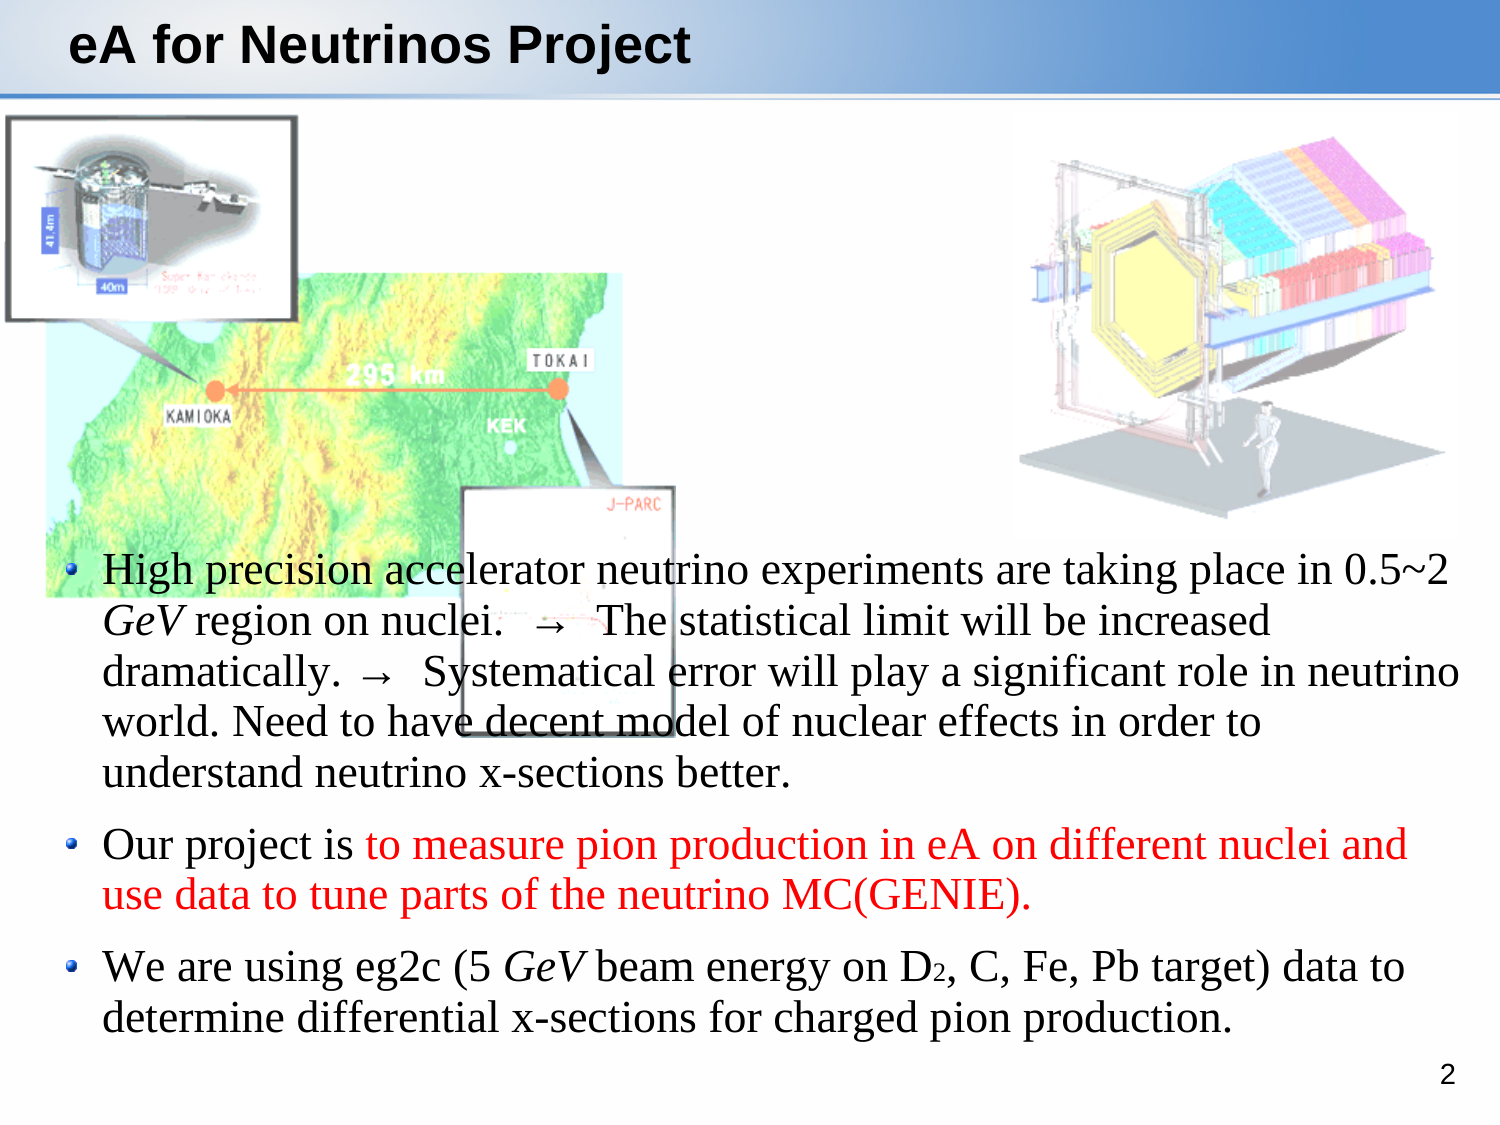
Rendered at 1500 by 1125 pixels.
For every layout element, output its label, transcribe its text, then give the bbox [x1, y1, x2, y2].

title eA for Neutrinos Project [49, 12, 1447, 94]
list High precision accelerator neutrino experiments are taking place in 0.5~2 GeV region on nuclei. → The statistical limit will be increased dramatically. → Systematical error will play a significant role in neutrino world. Need to have decent model of nuclear effects in order to understand neutrino x-sections better. Our project is to measure pion production in eA on different nuclei and use data to tune parts of the neutrino MC(GENIE). We are using eg2c (5 GeV beam energy on D2, C, Fe, Pb target) data to determine differential x-sections for charged pion production. [66, 543, 1465, 1046]
picture [0, 0, 1500, 1125]
